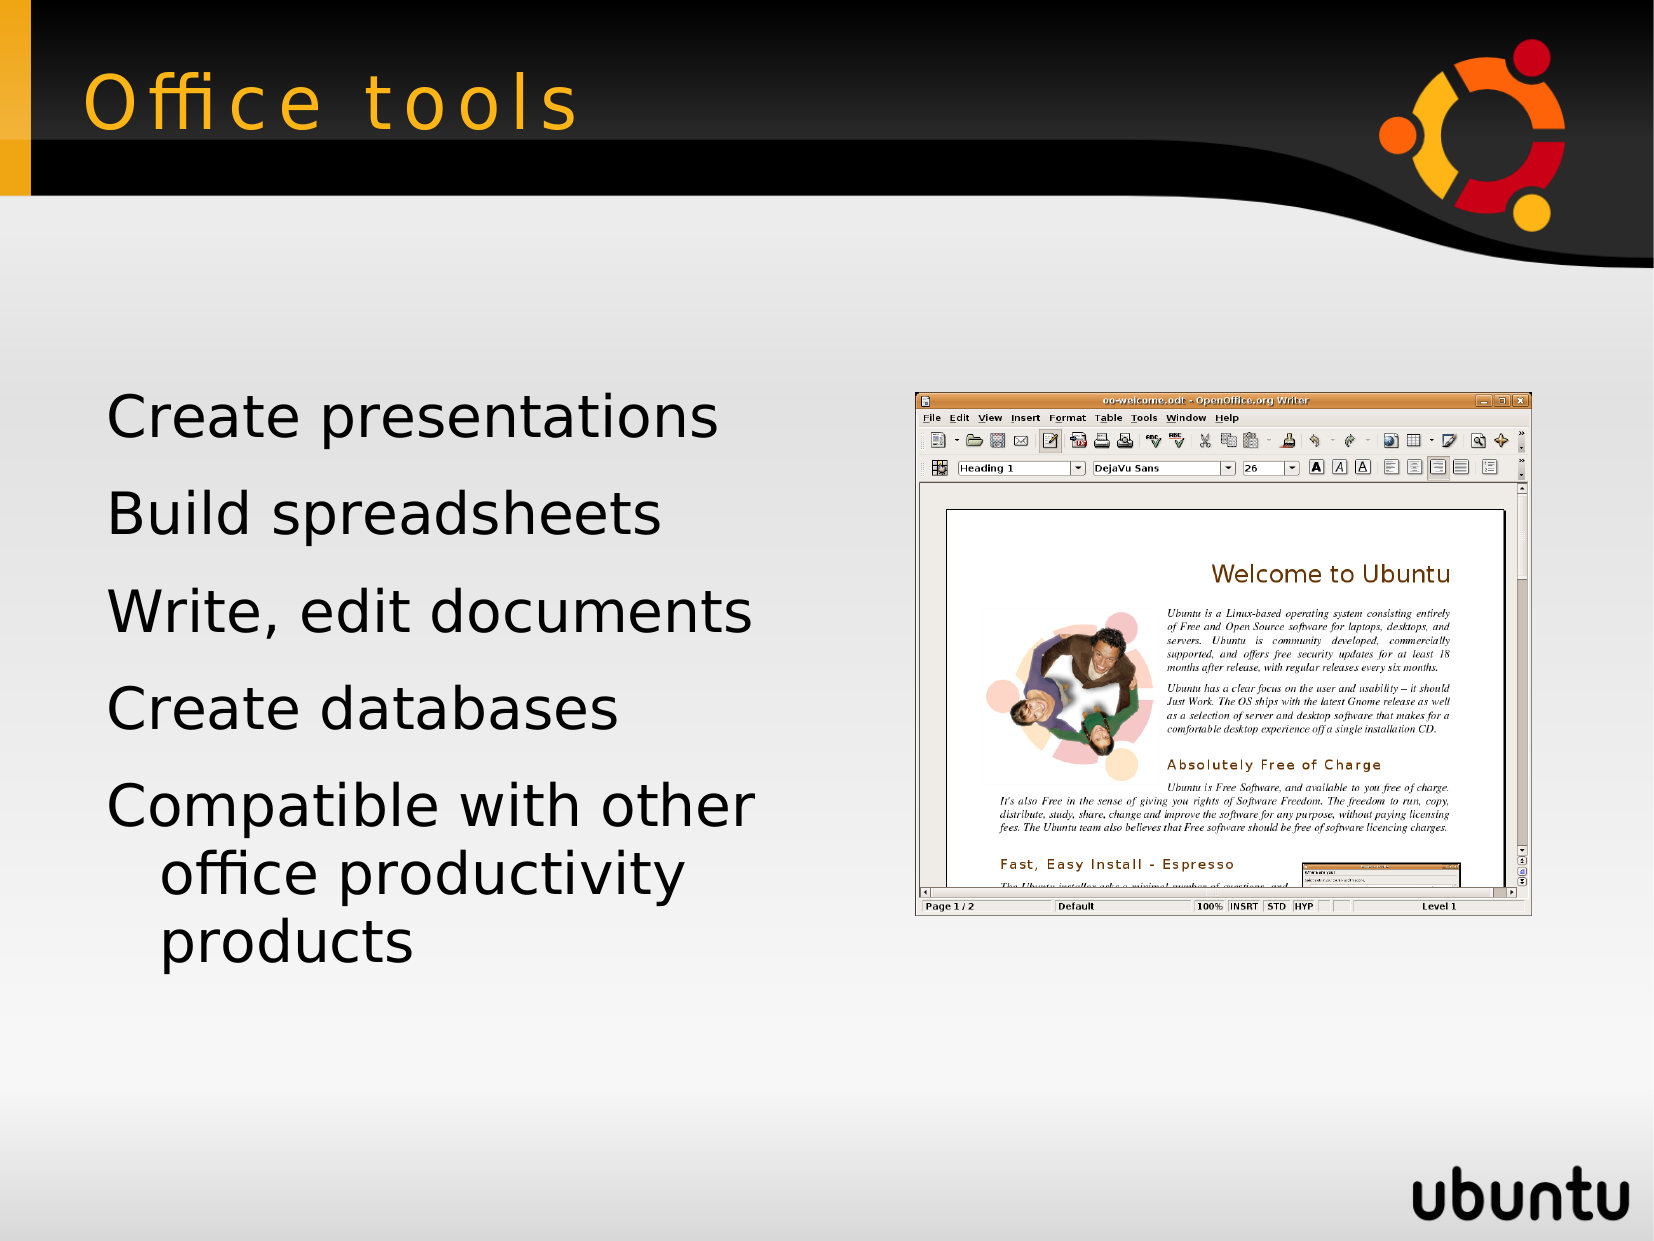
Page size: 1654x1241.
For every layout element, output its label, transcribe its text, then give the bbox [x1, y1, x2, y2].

picture [0, 0, 1654, 1241]
title Office tools [82, 59, 1654, 148]
list Create presentations Build spreadsheets Write, edit documents Create databases Compatible with other office productivity products [88, 383, 827, 1143]
